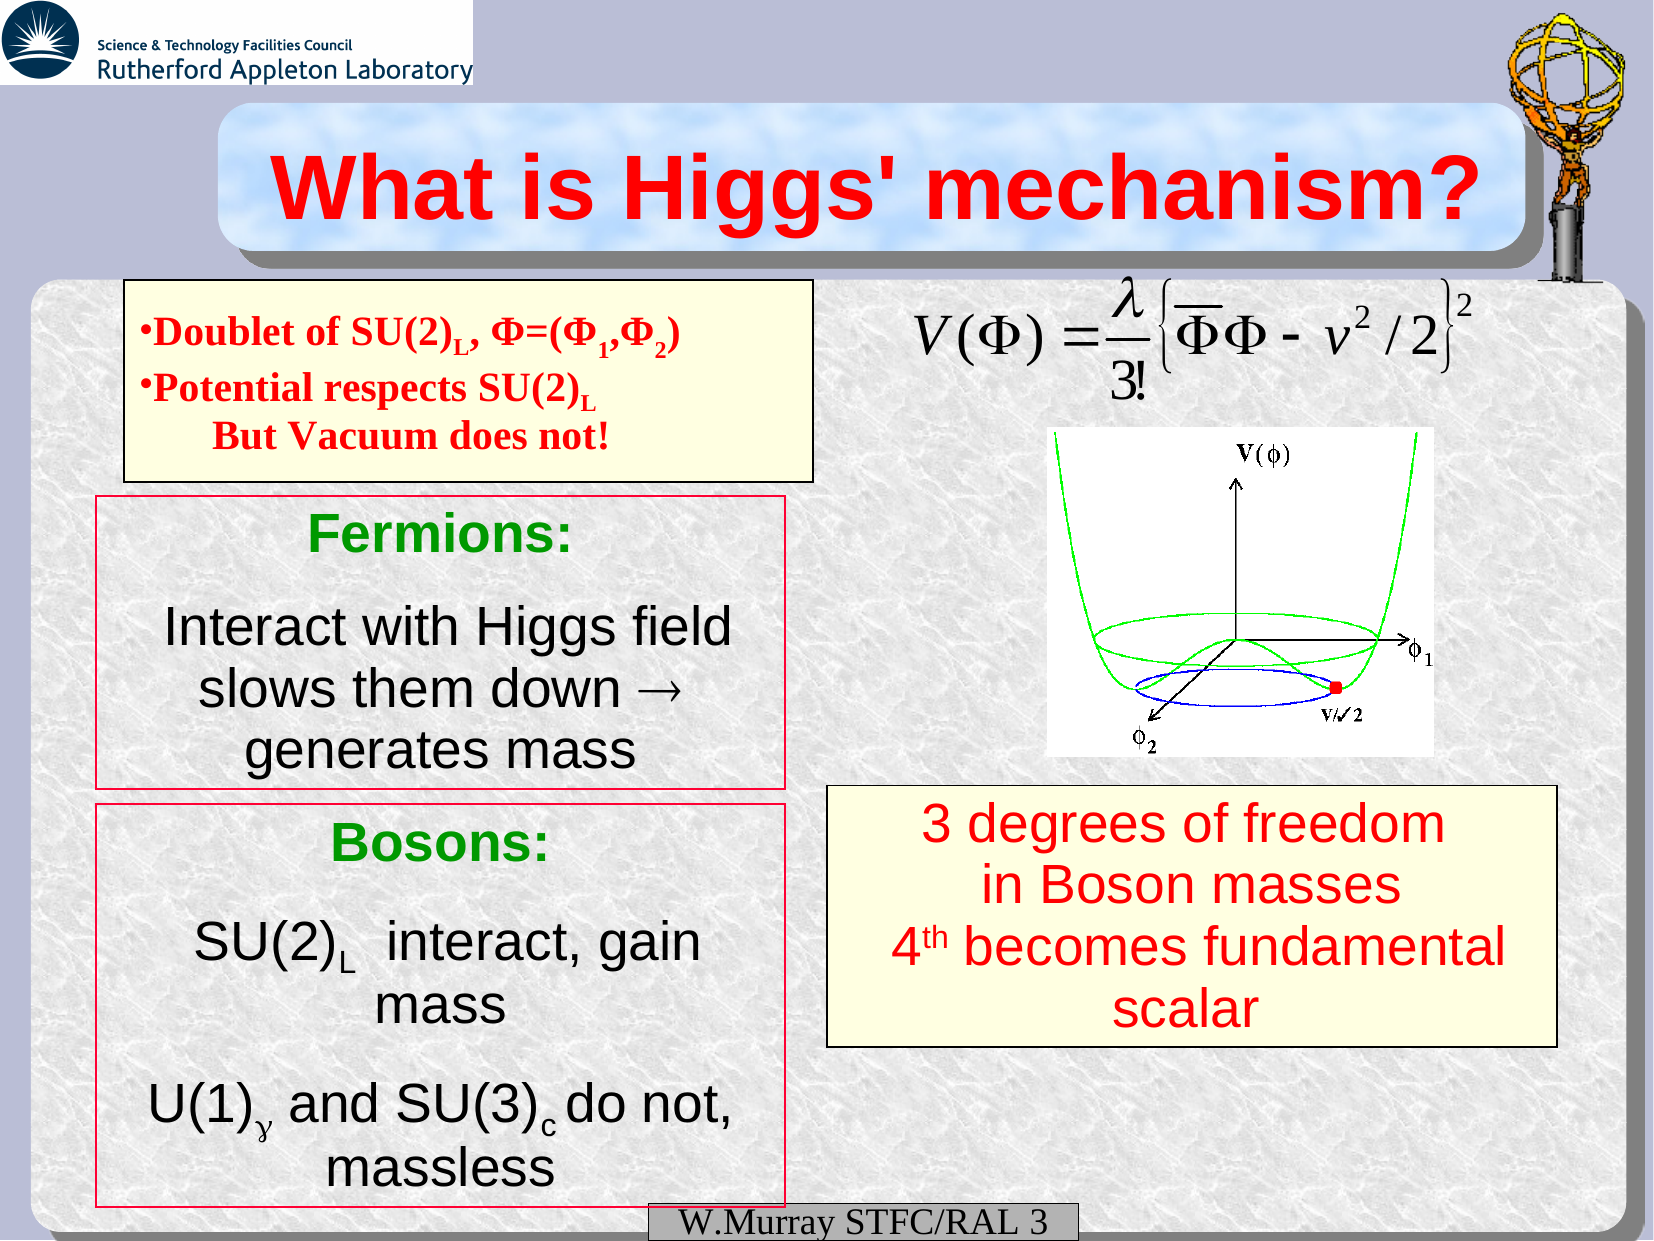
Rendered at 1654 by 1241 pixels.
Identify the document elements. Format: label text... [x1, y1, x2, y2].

picture [30, 0, 1654, 1232]
title What is Higgs' mechanism? [244, 112, 1512, 263]
text_box 3 degrees of freedom in Boson masses 4th becomes fundamental scalar [826, 785, 1558, 1048]
picture [0, 0, 473, 85]
text_box Doublet of SU(2)L, Φ=(Φ1,Φ2) Potential respects SU(2)L But Vacuum does not! [123, 280, 813, 483]
chart [909, 263, 1486, 413]
text_box Fermions: Interact with Higgs field slows them down  generates mass [96, 496, 786, 790]
text_box Bosons: SU(2)L interact, gain mass U(1) and SU(3)c do not, massless [96, 804, 786, 1208]
